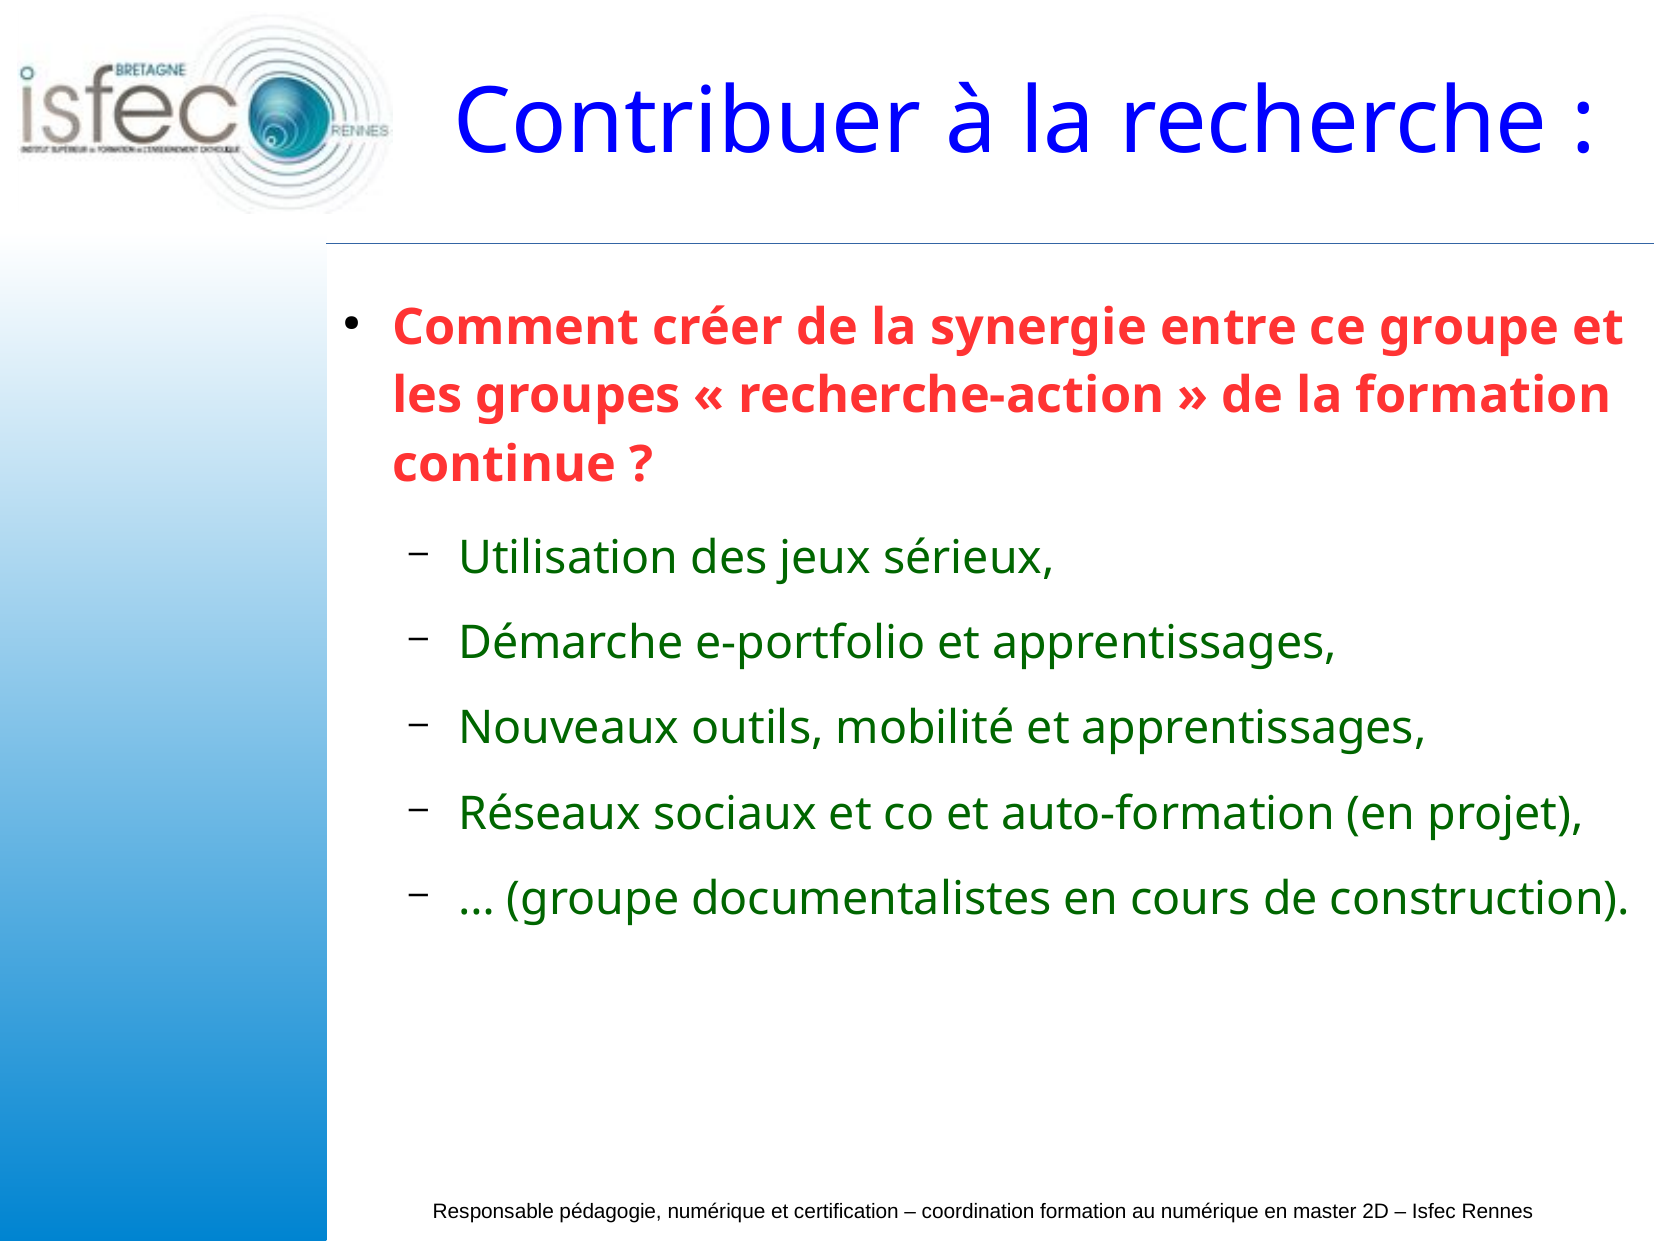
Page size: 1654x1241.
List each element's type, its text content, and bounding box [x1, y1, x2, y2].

picture [17, 11, 393, 214]
list Comment créer de la synergie entre ce groupe et les groupes « recherche-action » de la formation continue ? Utilisation des jeux sérieux, Démarche e-portfolio et apprentissages, Nouveaux outils, mobilité et apprentissages, Réseaux sociaux et co et auto-formation (en projet), … (groupe documentalistes en cours de construction). [326, 290, 1641, 1010]
title Contribuer à la recherche : [427, 13, 1624, 221]
